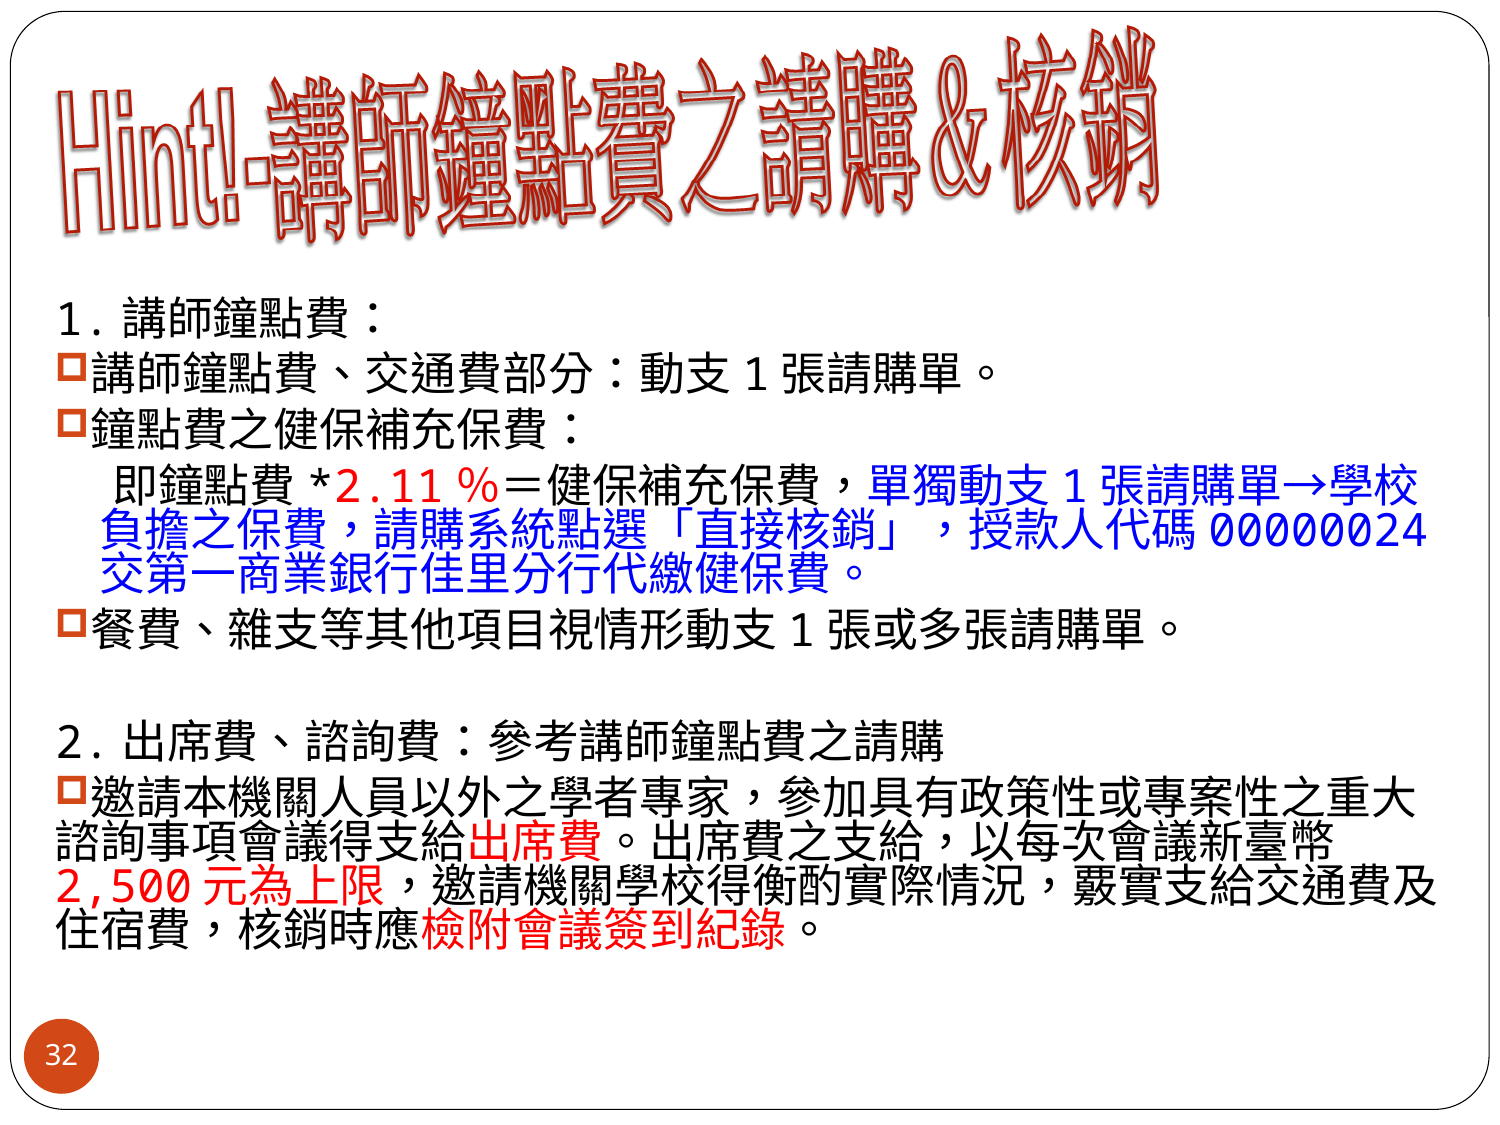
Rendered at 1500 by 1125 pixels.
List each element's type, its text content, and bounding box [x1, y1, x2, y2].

picture [51, 23, 1162, 265]
text_box 1.講師鐘點費： 講師鐘點費、交通費部分：動支1張請購單。 鐘點費之健保補充保費： 即鐘點費*2.11％＝健保補充保費，單獨動支1張請購單→學校負擔之保費，請購系統點選「直接核銷」，授款人代碼00000024交第一商業銀行佳里分行代繳健保費。 餐費、雜支等其他項目視情形動支1張或多張請購單。 2.出席費、諮詢費：參考講師鐘點費之請購 邀請本機關人員以外之學者專家，參加具有政策性或專案性之重大諮詢事項會議得支給出席費。出席費之支給，以每次會議新臺幣2,500元為上限，邀請機關學校得衡酌實際情況，覈實支給交通費及住宿費，核銷時應檢附會議簽到紀錄。 [46, 50, 1464, 1089]
text_box [23, 1018, 99, 1094]
